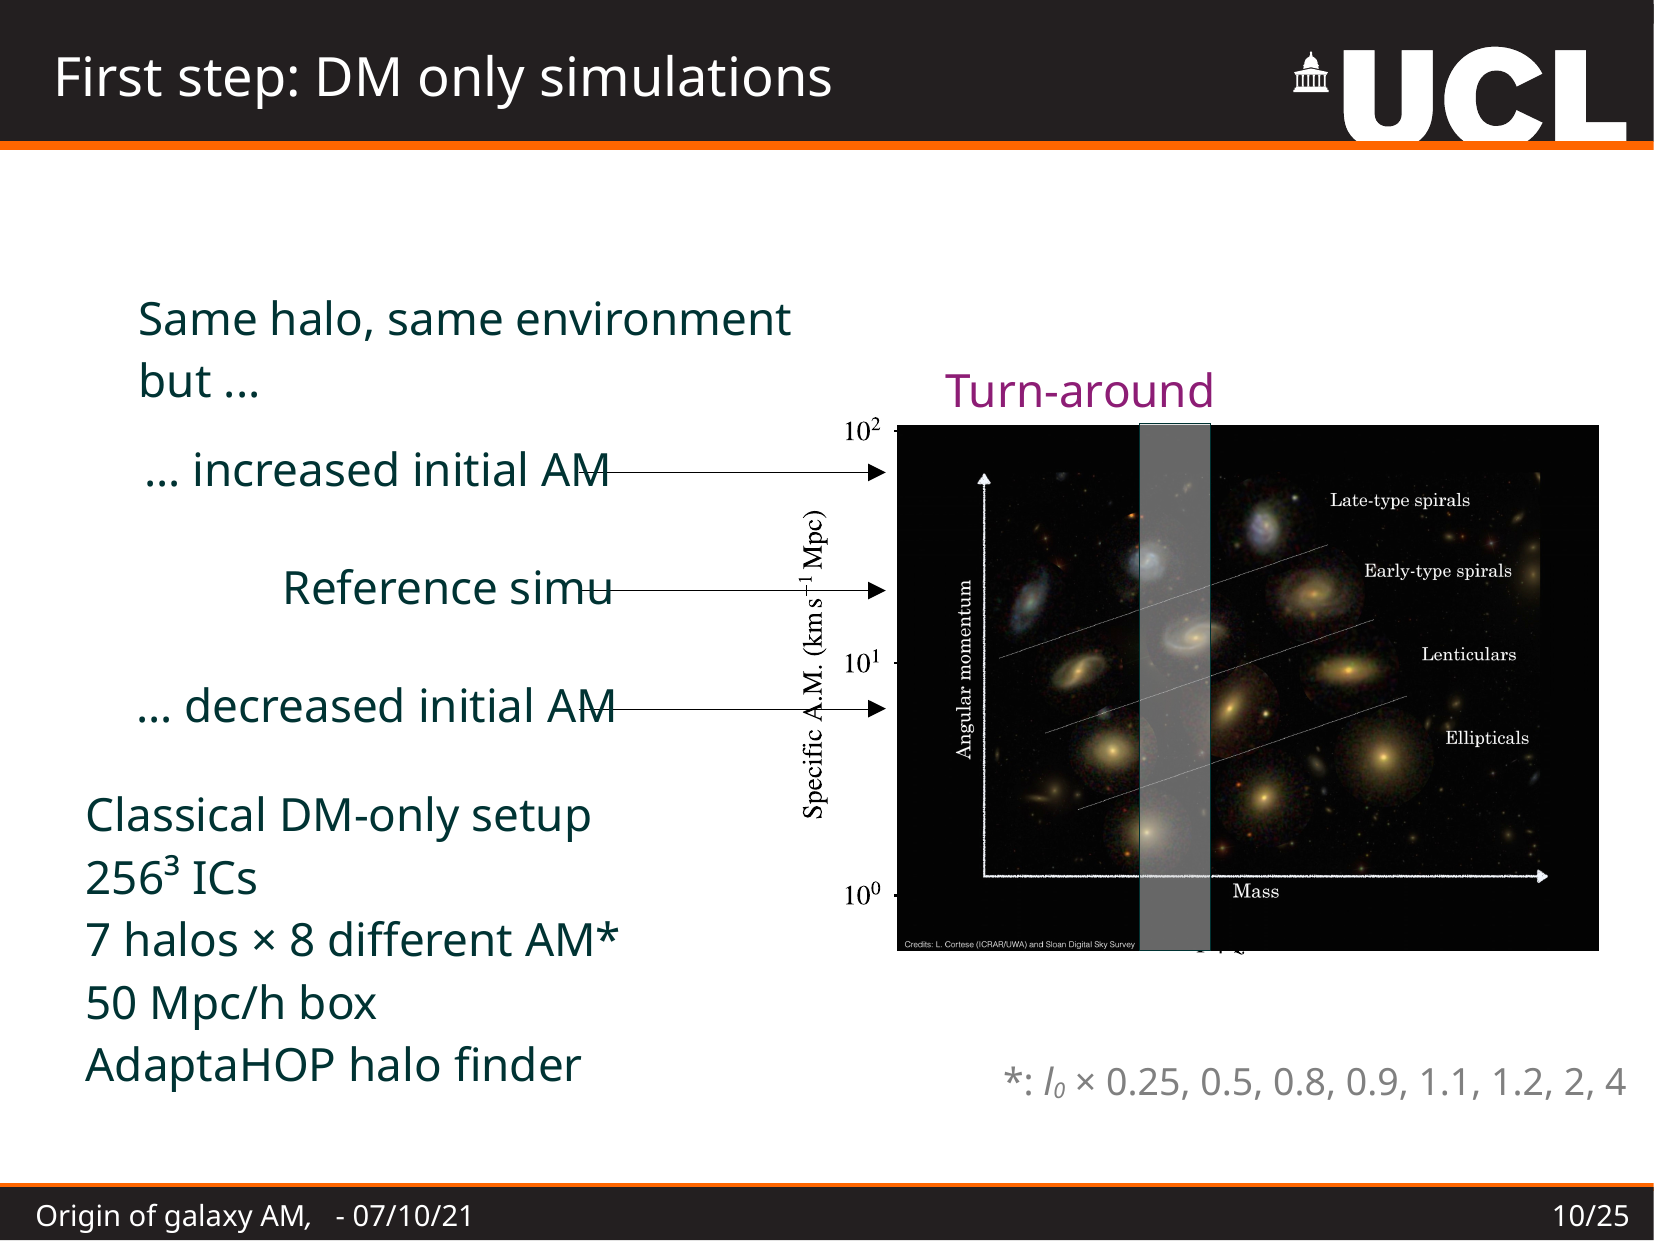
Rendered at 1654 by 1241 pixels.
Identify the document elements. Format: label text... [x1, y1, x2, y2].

picture [770, 389, 1599, 991]
text_box [1139, 423, 1211, 951]
text_box Classical DM-only setup 256³ ICs 7 halos × 8 different AM* 50 Mpc/h box AdaptaHOP halo finder [70, 800, 733, 1078]
text_box … decreased initial AM [121, 670, 586, 738]
text_box … increased initial AM [129, 434, 586, 502]
title First step: DM only simulations [0, 0, 1329, 152]
text_box Turn-around [826, 356, 1335, 424]
text_box Reference simu [267, 552, 586, 620]
text_box *: l0 × 0.25, 0.5, 0.8, 0.9, 1.1, 1.2, 2, 4 [814, 1051, 1642, 1110]
text_box Same halo, same environment but ... [124, 288, 851, 409]
